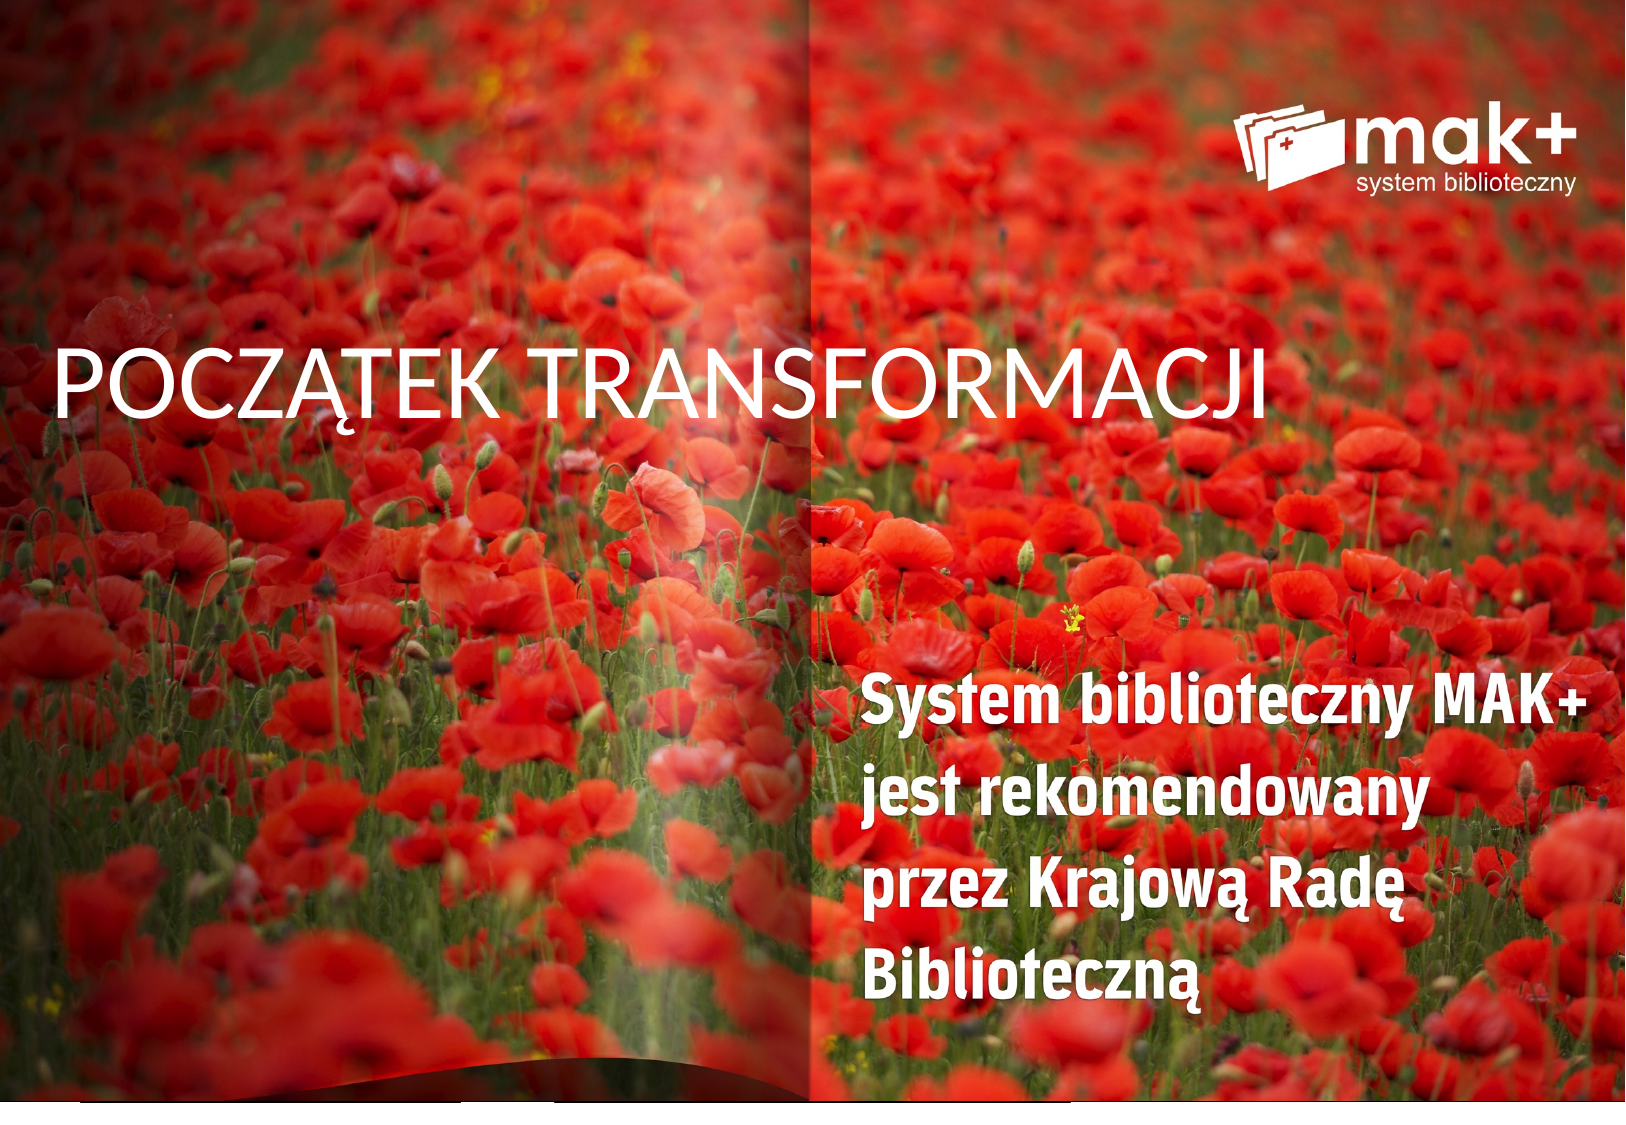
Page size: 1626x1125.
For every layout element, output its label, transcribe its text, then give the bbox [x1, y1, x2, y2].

picture [0, 0, 1625, 1101]
text_box POCZĄTEK TRANSFORMACJI [35, 329, 1625, 482]
